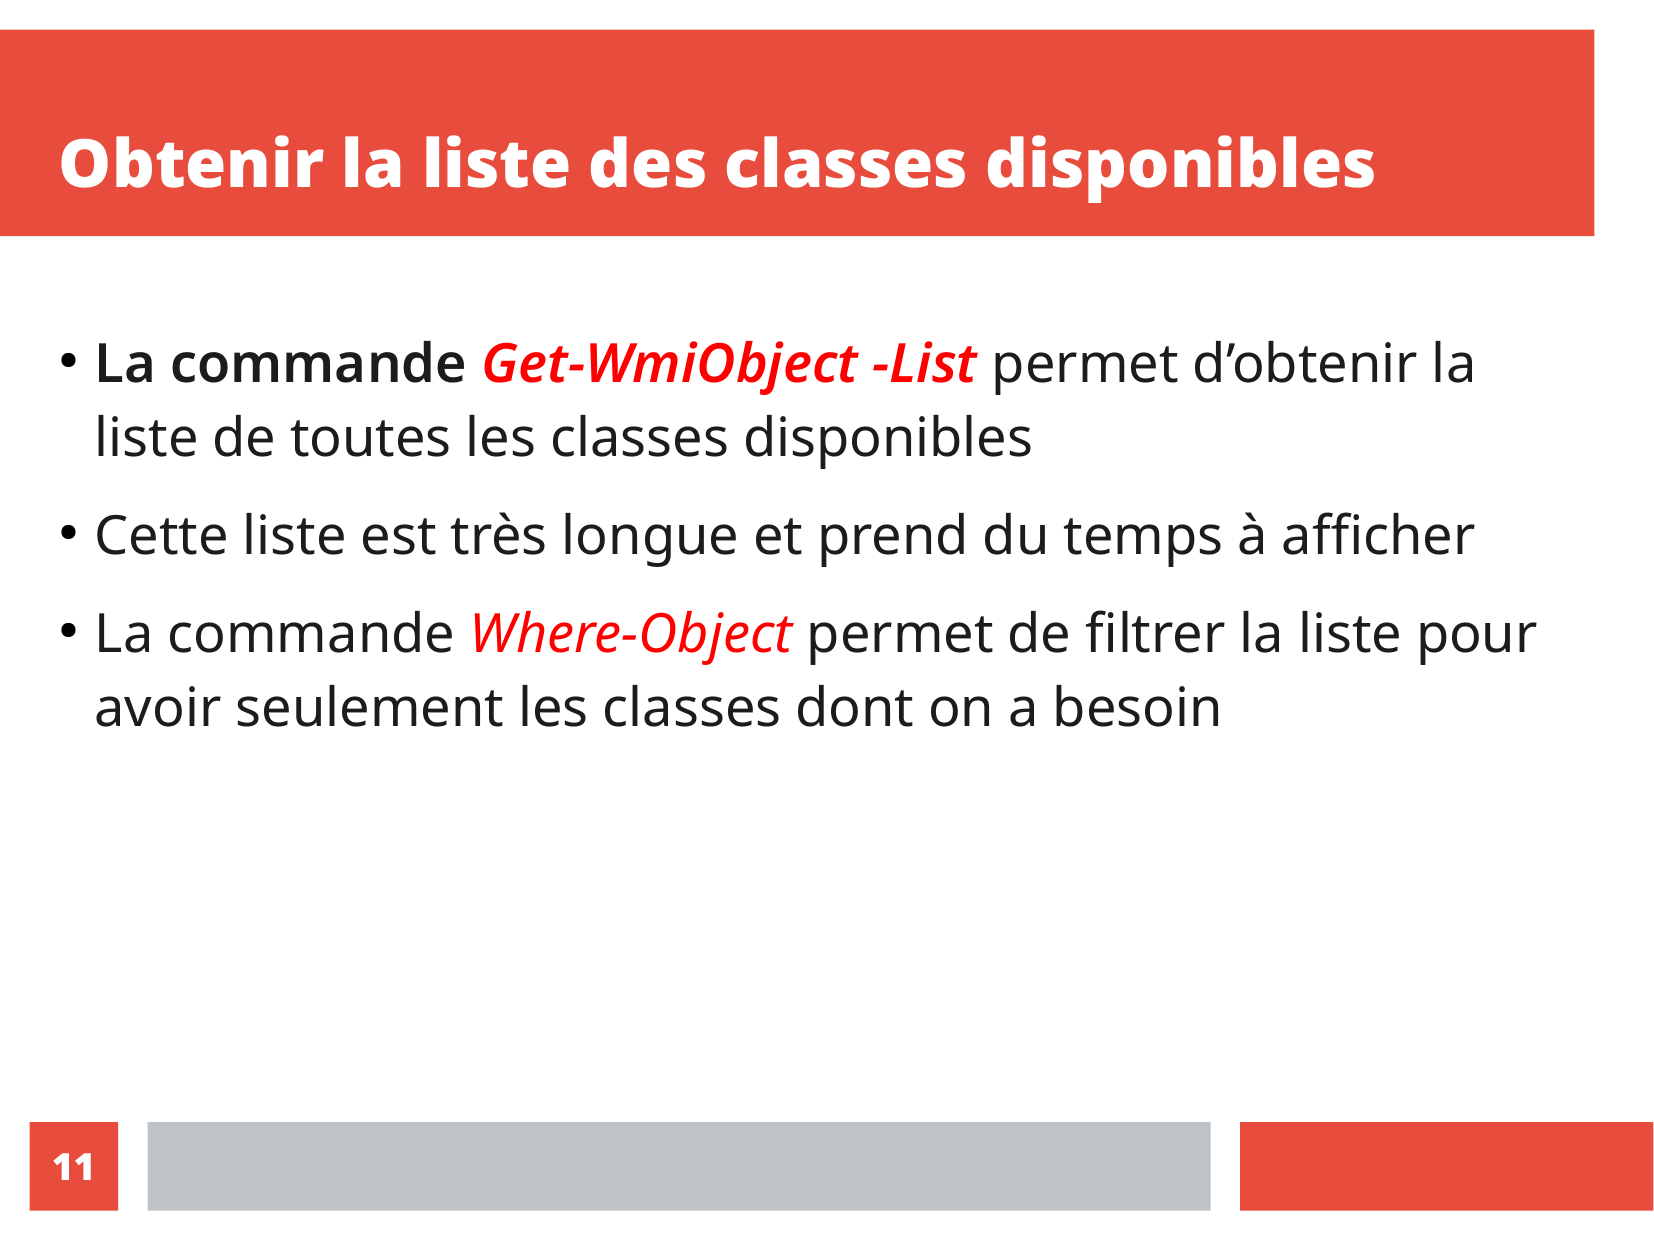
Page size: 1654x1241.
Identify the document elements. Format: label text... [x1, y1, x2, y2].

list La commande Get-WmiObject -List permet d’obtenir la liste de toutes les classes disponibles Cette liste est très longue et prend du temps à afficher La commande Where-Object permet de filtrer la liste pour avoir seulement les classes dont on a besoin [59, 324, 1565, 1093]
title Obtenir la liste des classes disponibles [59, 59, 1595, 207]
